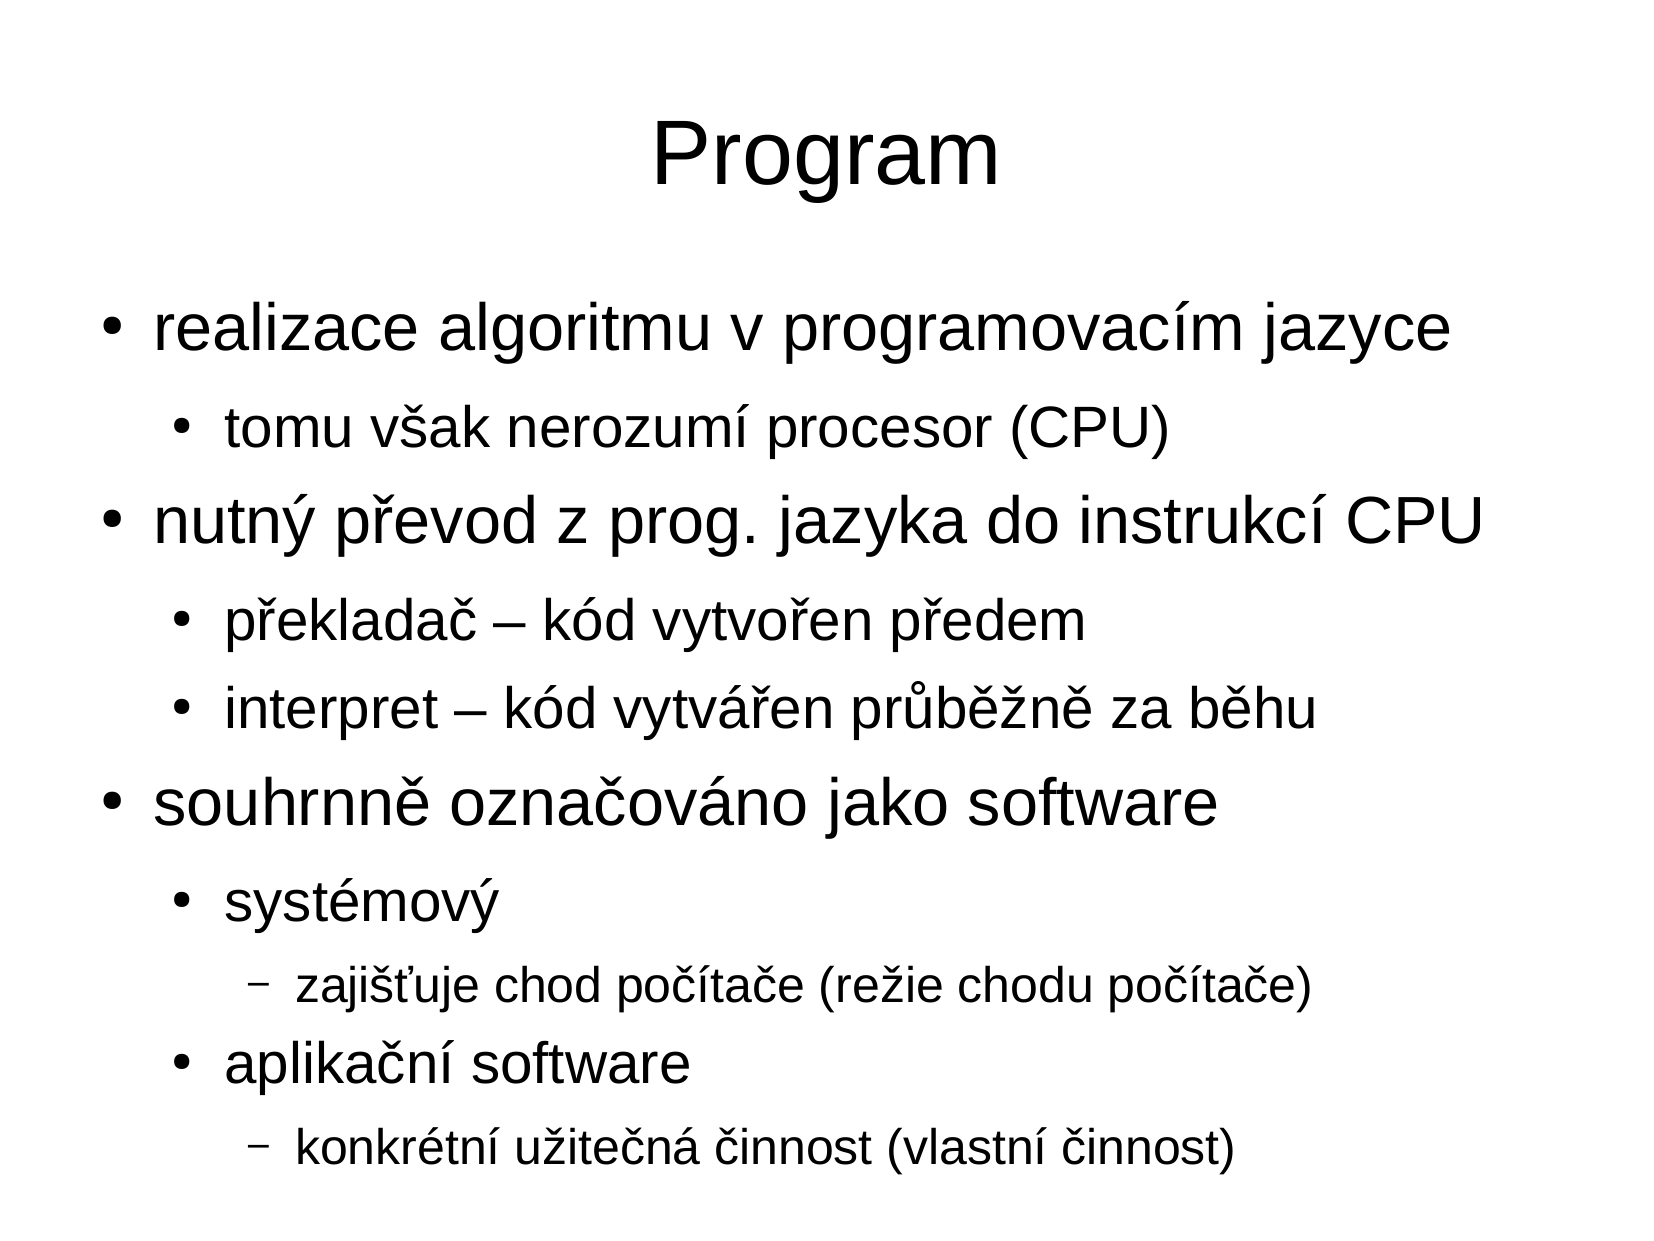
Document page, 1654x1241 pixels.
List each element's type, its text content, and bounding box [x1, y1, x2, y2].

title Program [82, 56, 1571, 250]
list realizace algoritmu v programovacím jazyce tomu však nerozumí procesor (CPU) nutný převod z prog. jazyka do instrukcí CPU překladač – kód vytvořen předem interpret – kód vytvářen průběžně za běhu souhrnně označováno jako software systémový zajišťuje chod počítače (režie chodu počítače) aplikační software konkrétní užitečná činnost (vlastní činnost) [82, 290, 1571, 1176]
